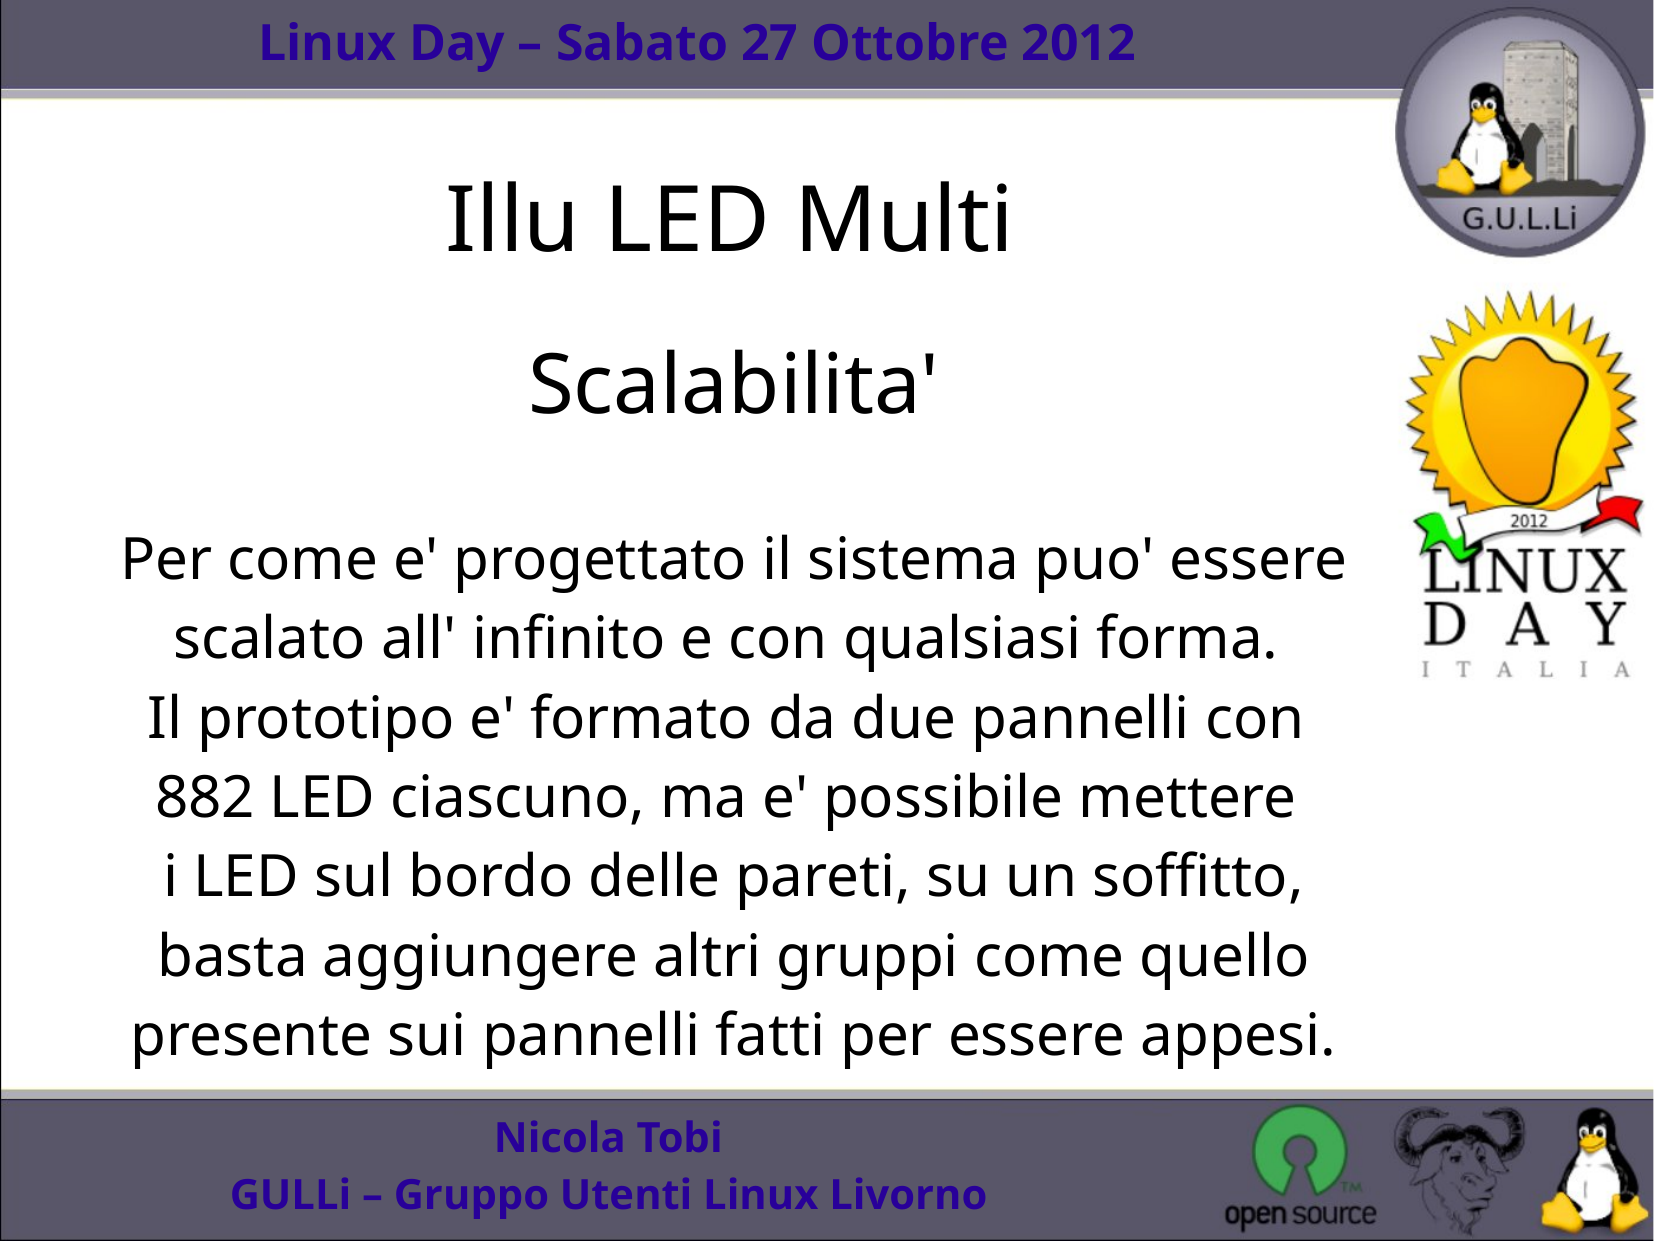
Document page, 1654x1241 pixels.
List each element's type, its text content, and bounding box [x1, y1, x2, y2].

title Illu LED Multi [82, 112, 1378, 320]
subtitle Scalabilita' Per come e' progettato il sistema puo' essere scalato all' infinito e con qualsiasi forma. Il prototipo e' formato da due pannelli con 882 LED ciascuno, ma e' possibile mettere i LED sul bordo delle pareti, su un soffitto, basta aggiungere altri gruppi come quello presente sui pannelli fatti per essere appesi. [85, 315, 1382, 1082]
text_box Linux Day – Sabato 27 Ottobre 2012 [0, 0, 1395, 97]
text_box Nicola Tobi GULLi – Gruppo Utenti Linux Livorno [0, 1100, 1218, 1241]
picture [0, 0, 1654, 1241]
